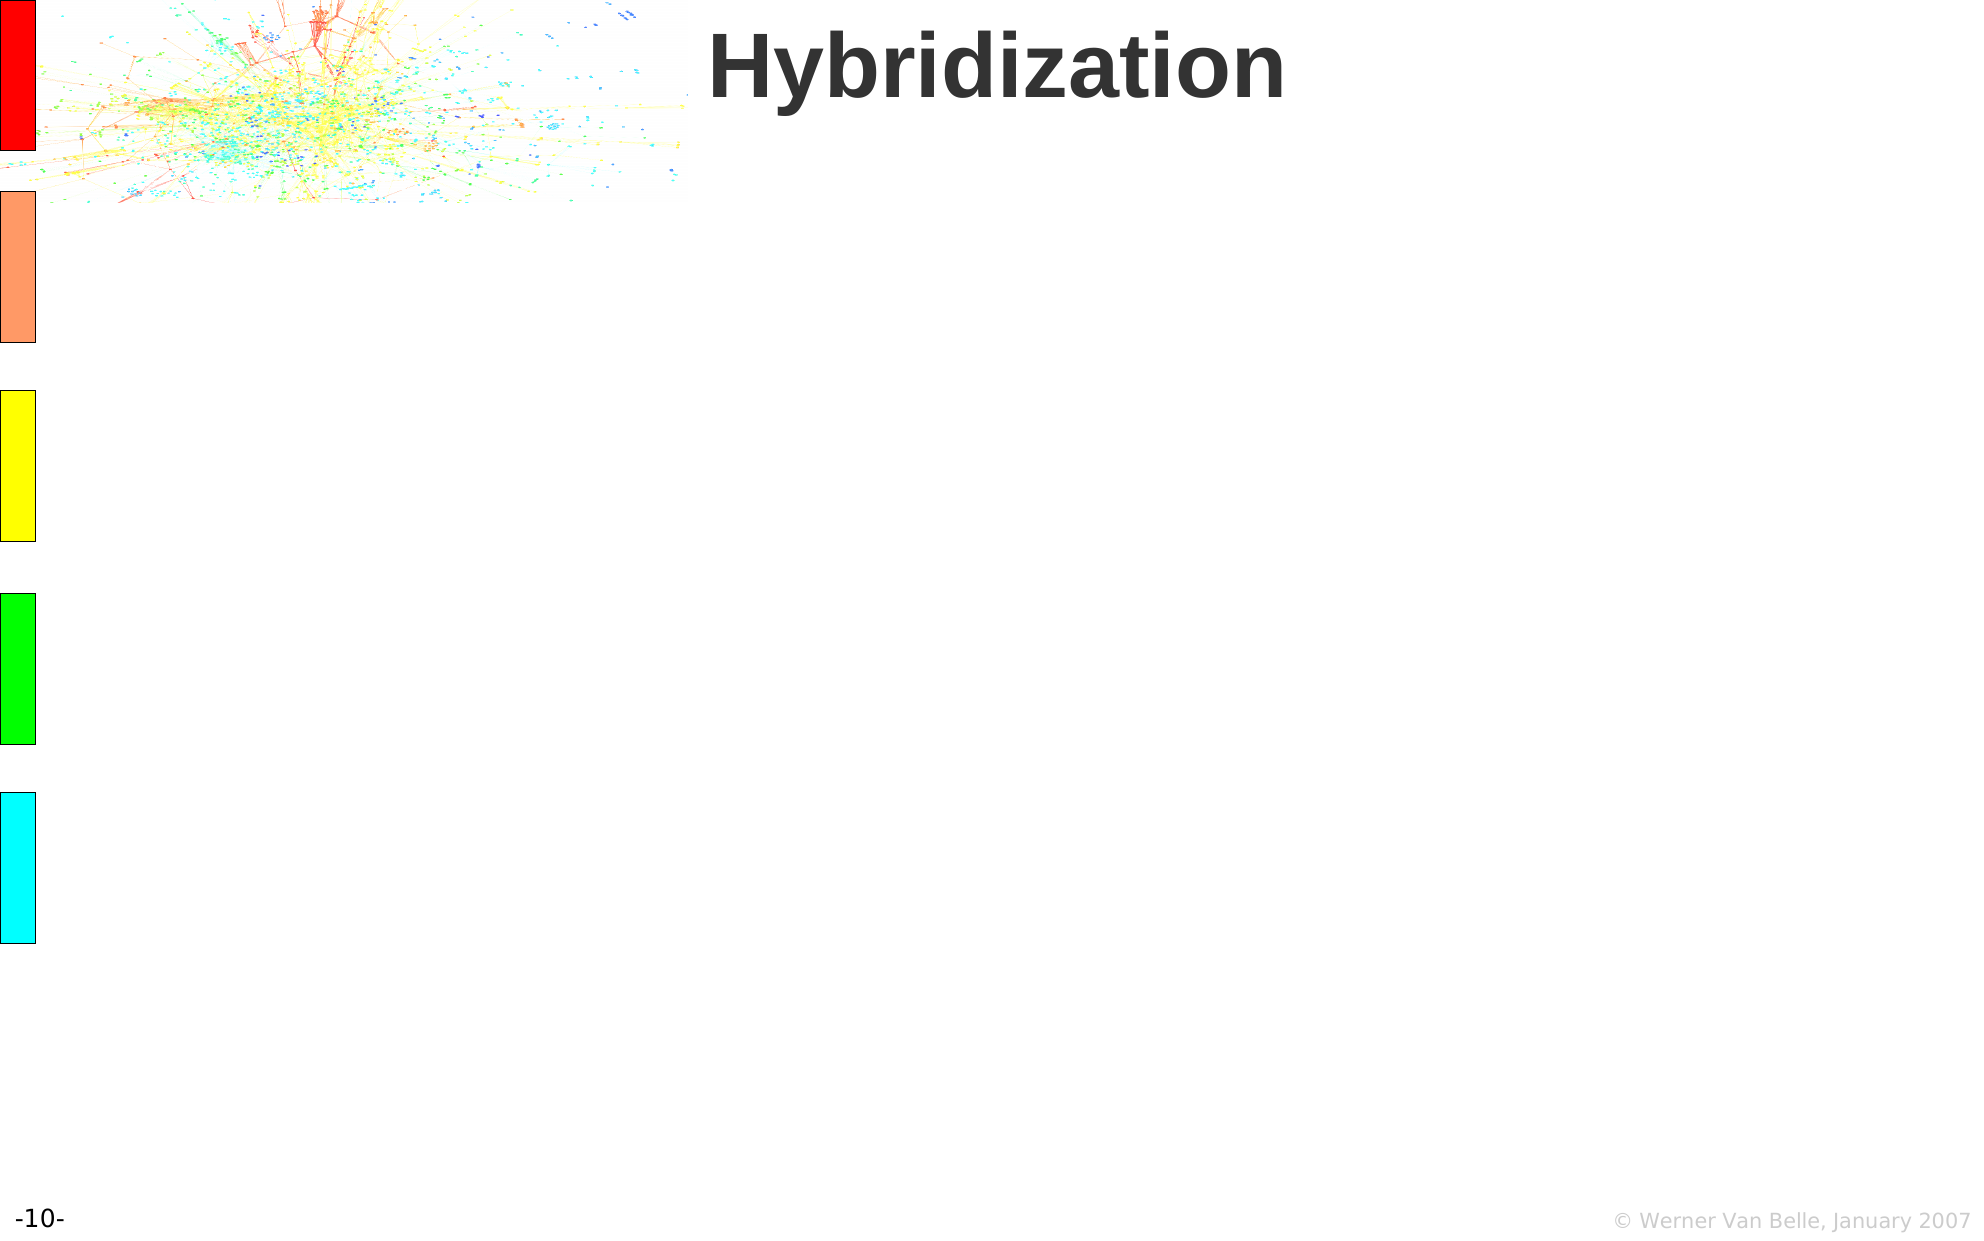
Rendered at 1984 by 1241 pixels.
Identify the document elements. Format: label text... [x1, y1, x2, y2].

title Hybridization [150, 0, 1845, 133]
title Gene Expression [0, 0, 688, 203]
